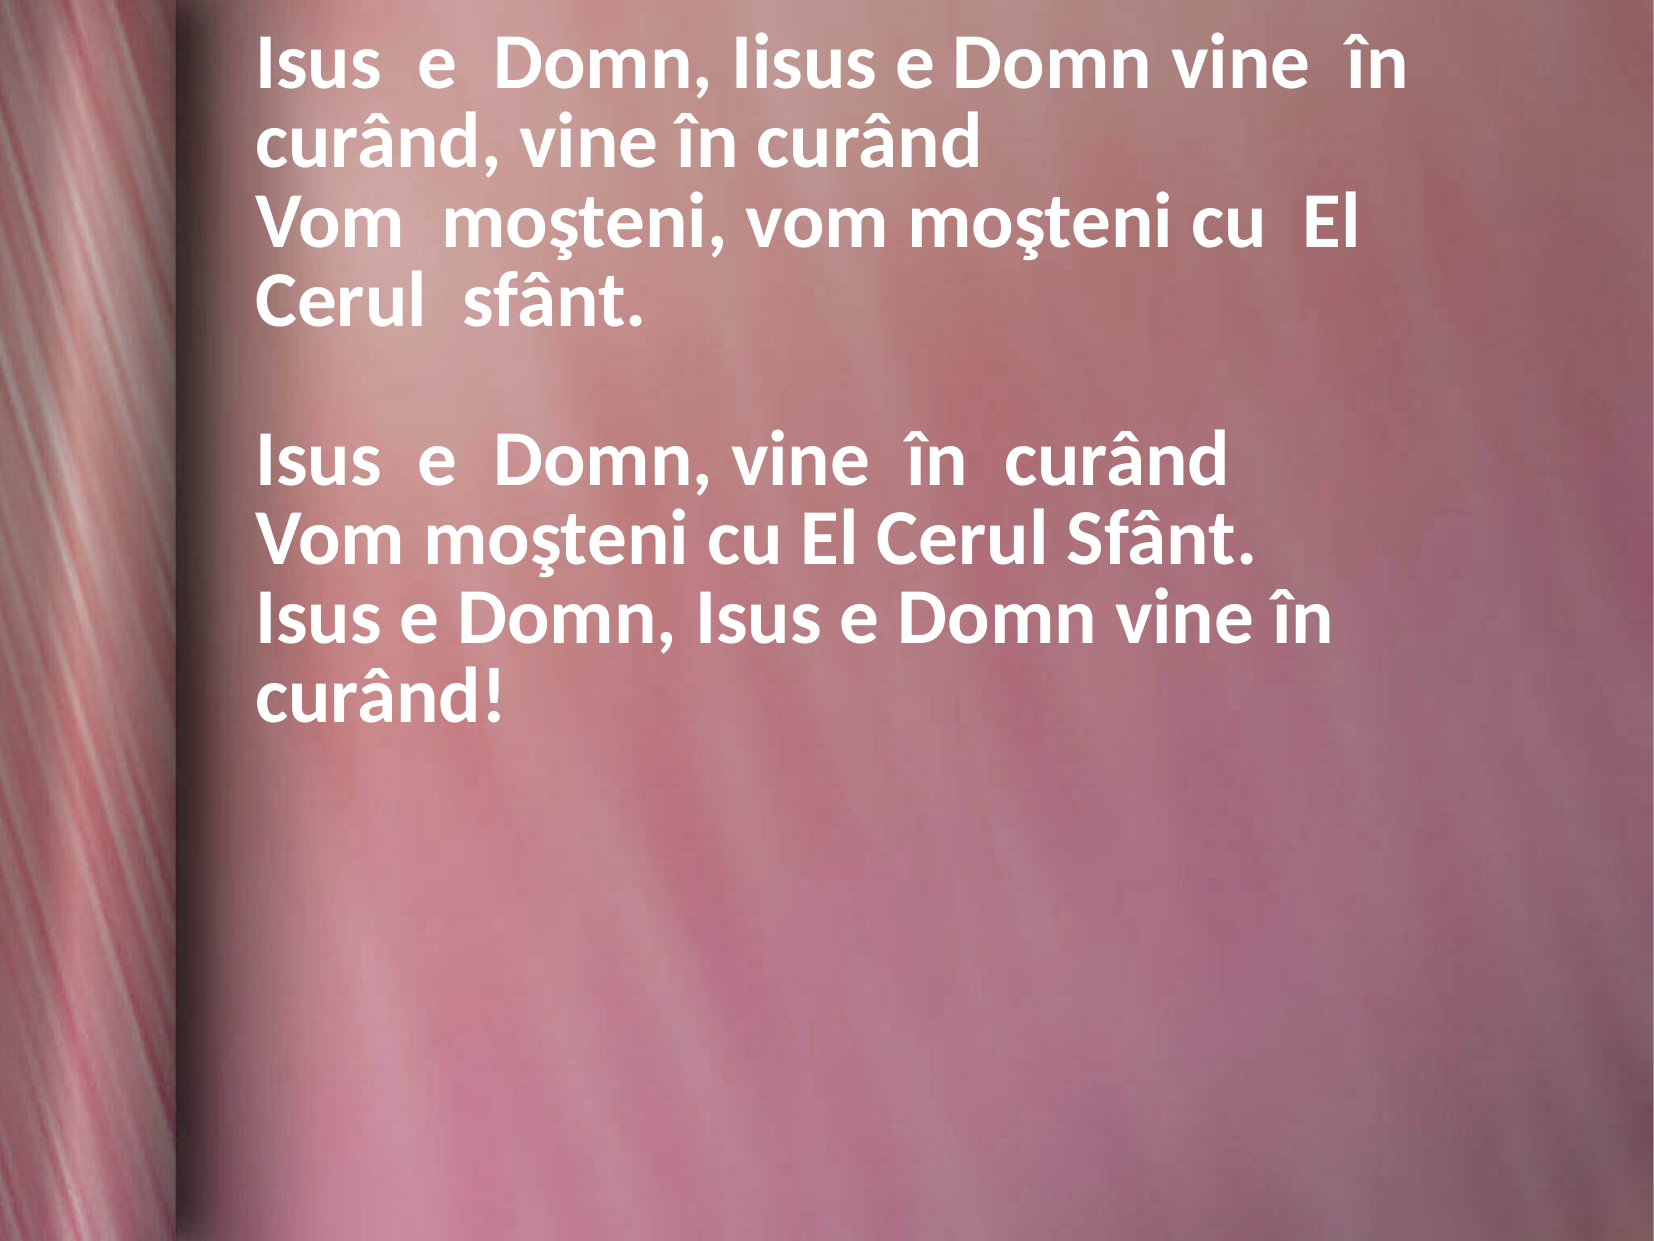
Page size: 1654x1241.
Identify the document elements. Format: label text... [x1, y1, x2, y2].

picture [0, 0, 1654, 1241]
text_box Isus e Domn, Iisus e Domn vine în curând, vine în curând Vom moşteni, vom moşteni cu El Cerul sfânt. Isus e Domn, vine în curând Vom moşteni cu El Cerul Sfânt. Isus e Domn, Isus e Domn vine în curând! [254, 29, 1462, 900]
